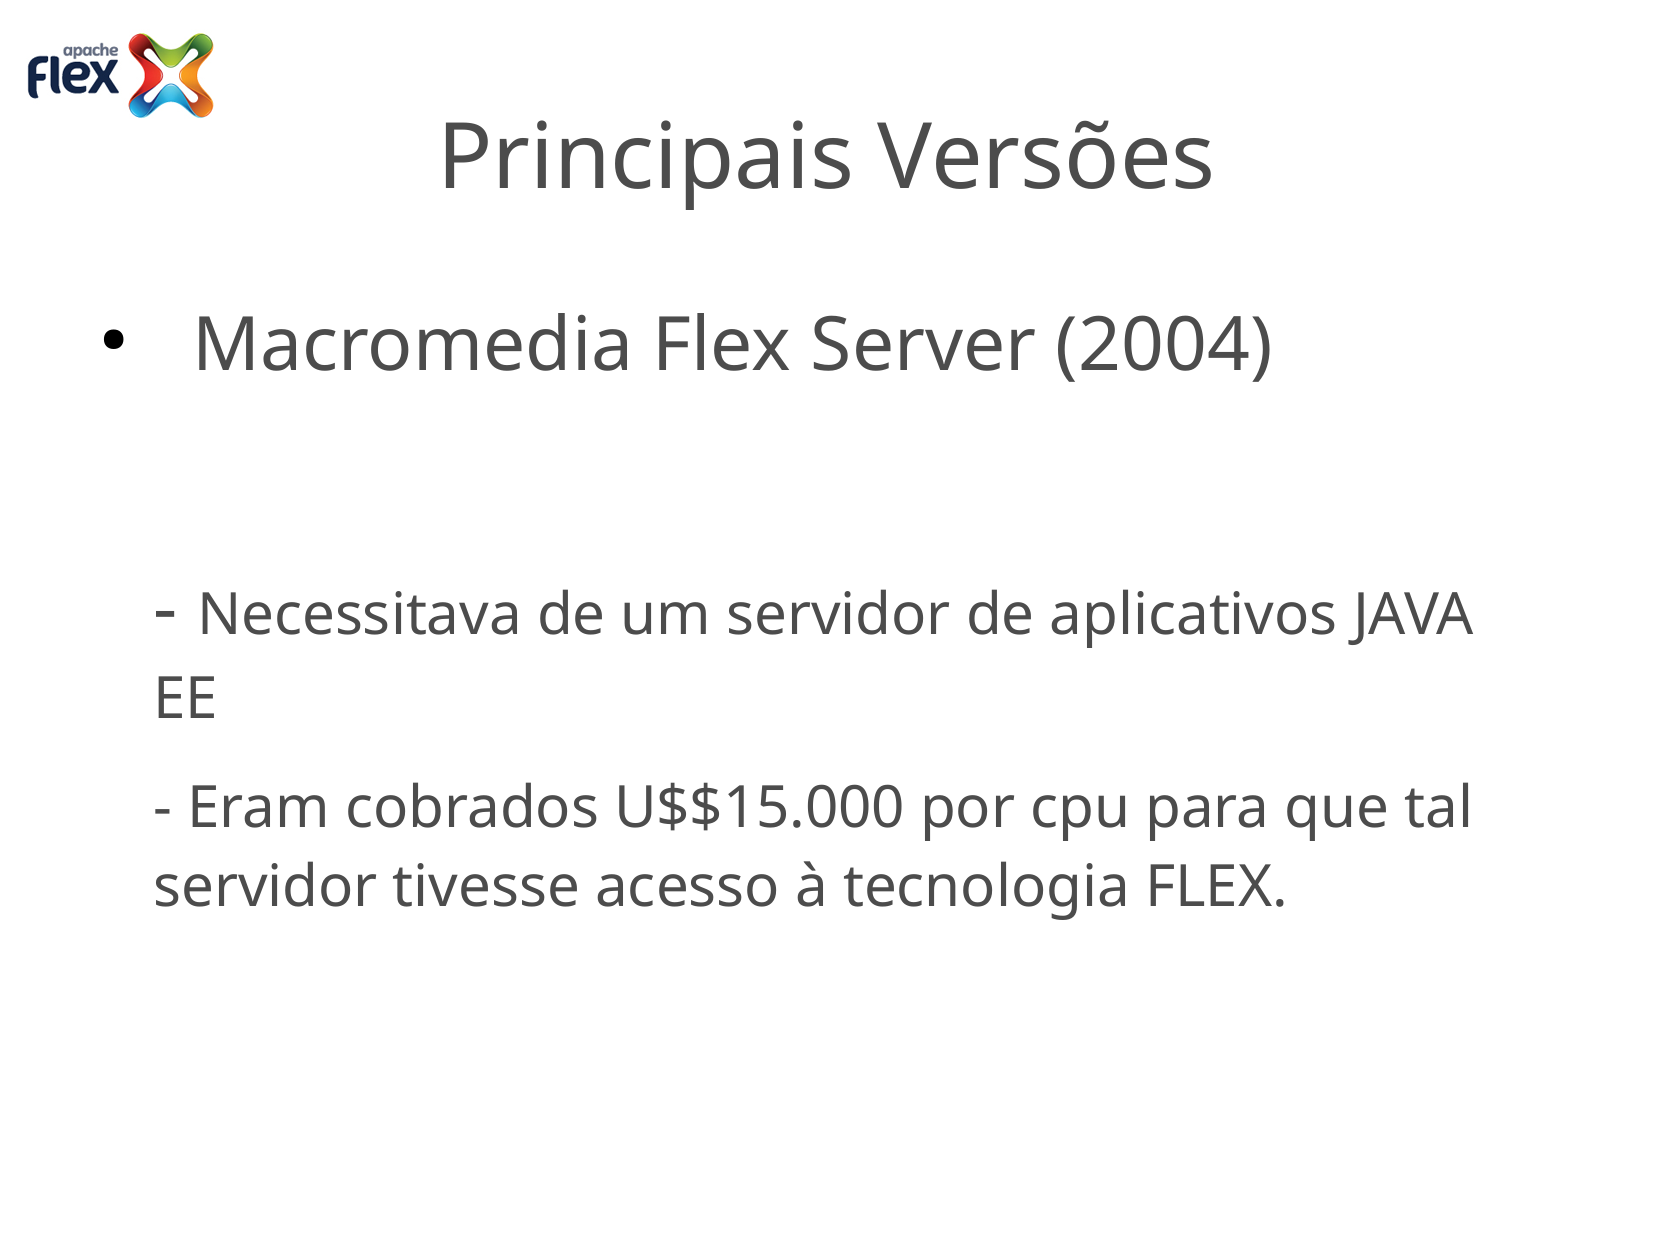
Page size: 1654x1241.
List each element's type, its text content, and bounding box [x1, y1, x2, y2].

title Principais Versões [82, 56, 1571, 250]
list Macromedia Flex Server (2004) - Necessitava de um servidor de aplicativos JAVA EE - Eram cobrados U$$15.000 por cpu para que tal servidor tivesse acesso à tecnologia FLEX. [82, 290, 1506, 1093]
picture [25, 25, 215, 125]
